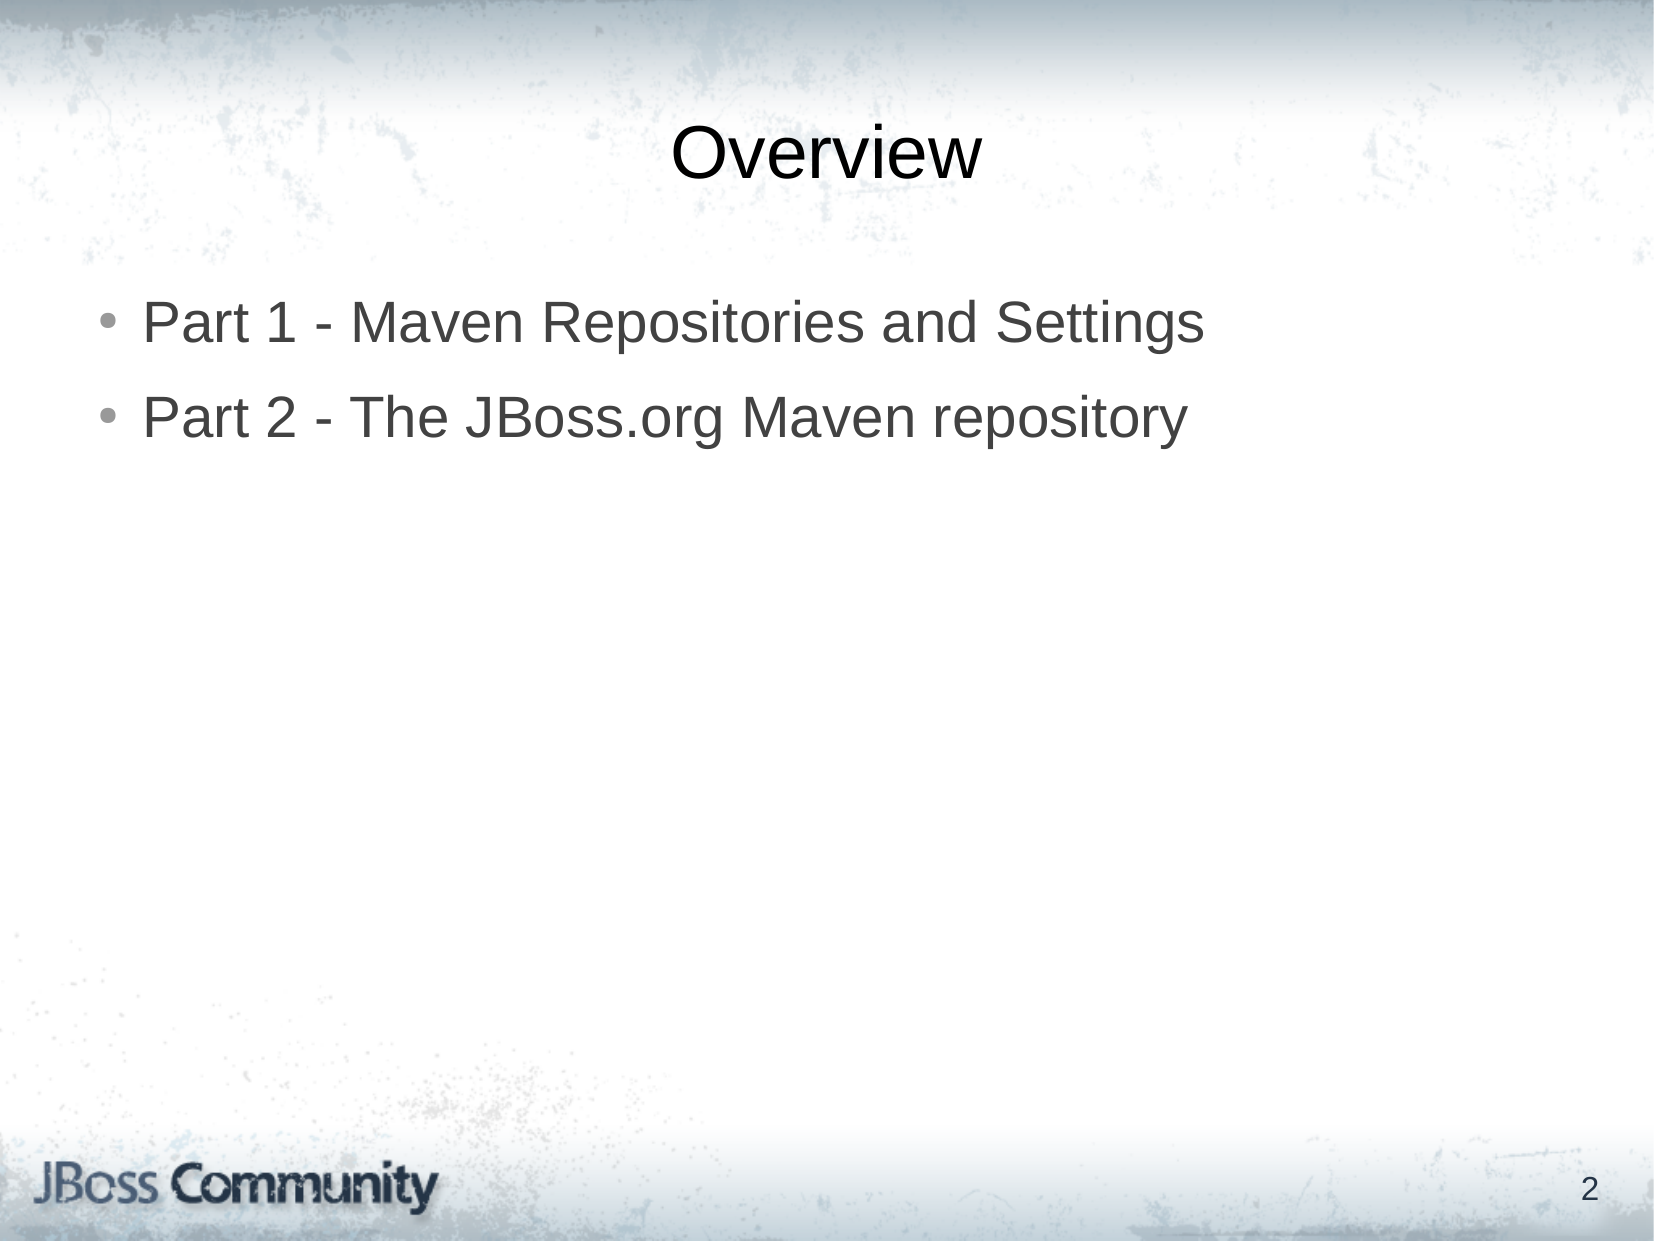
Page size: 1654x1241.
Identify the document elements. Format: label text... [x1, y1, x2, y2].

list Part 1 - Maven Repositories and Settings Part 2 - The JBoss.org Maven repository [82, 290, 1571, 1109]
picture [0, 0, 1654, 1241]
title Overview [82, 49, 1571, 257]
